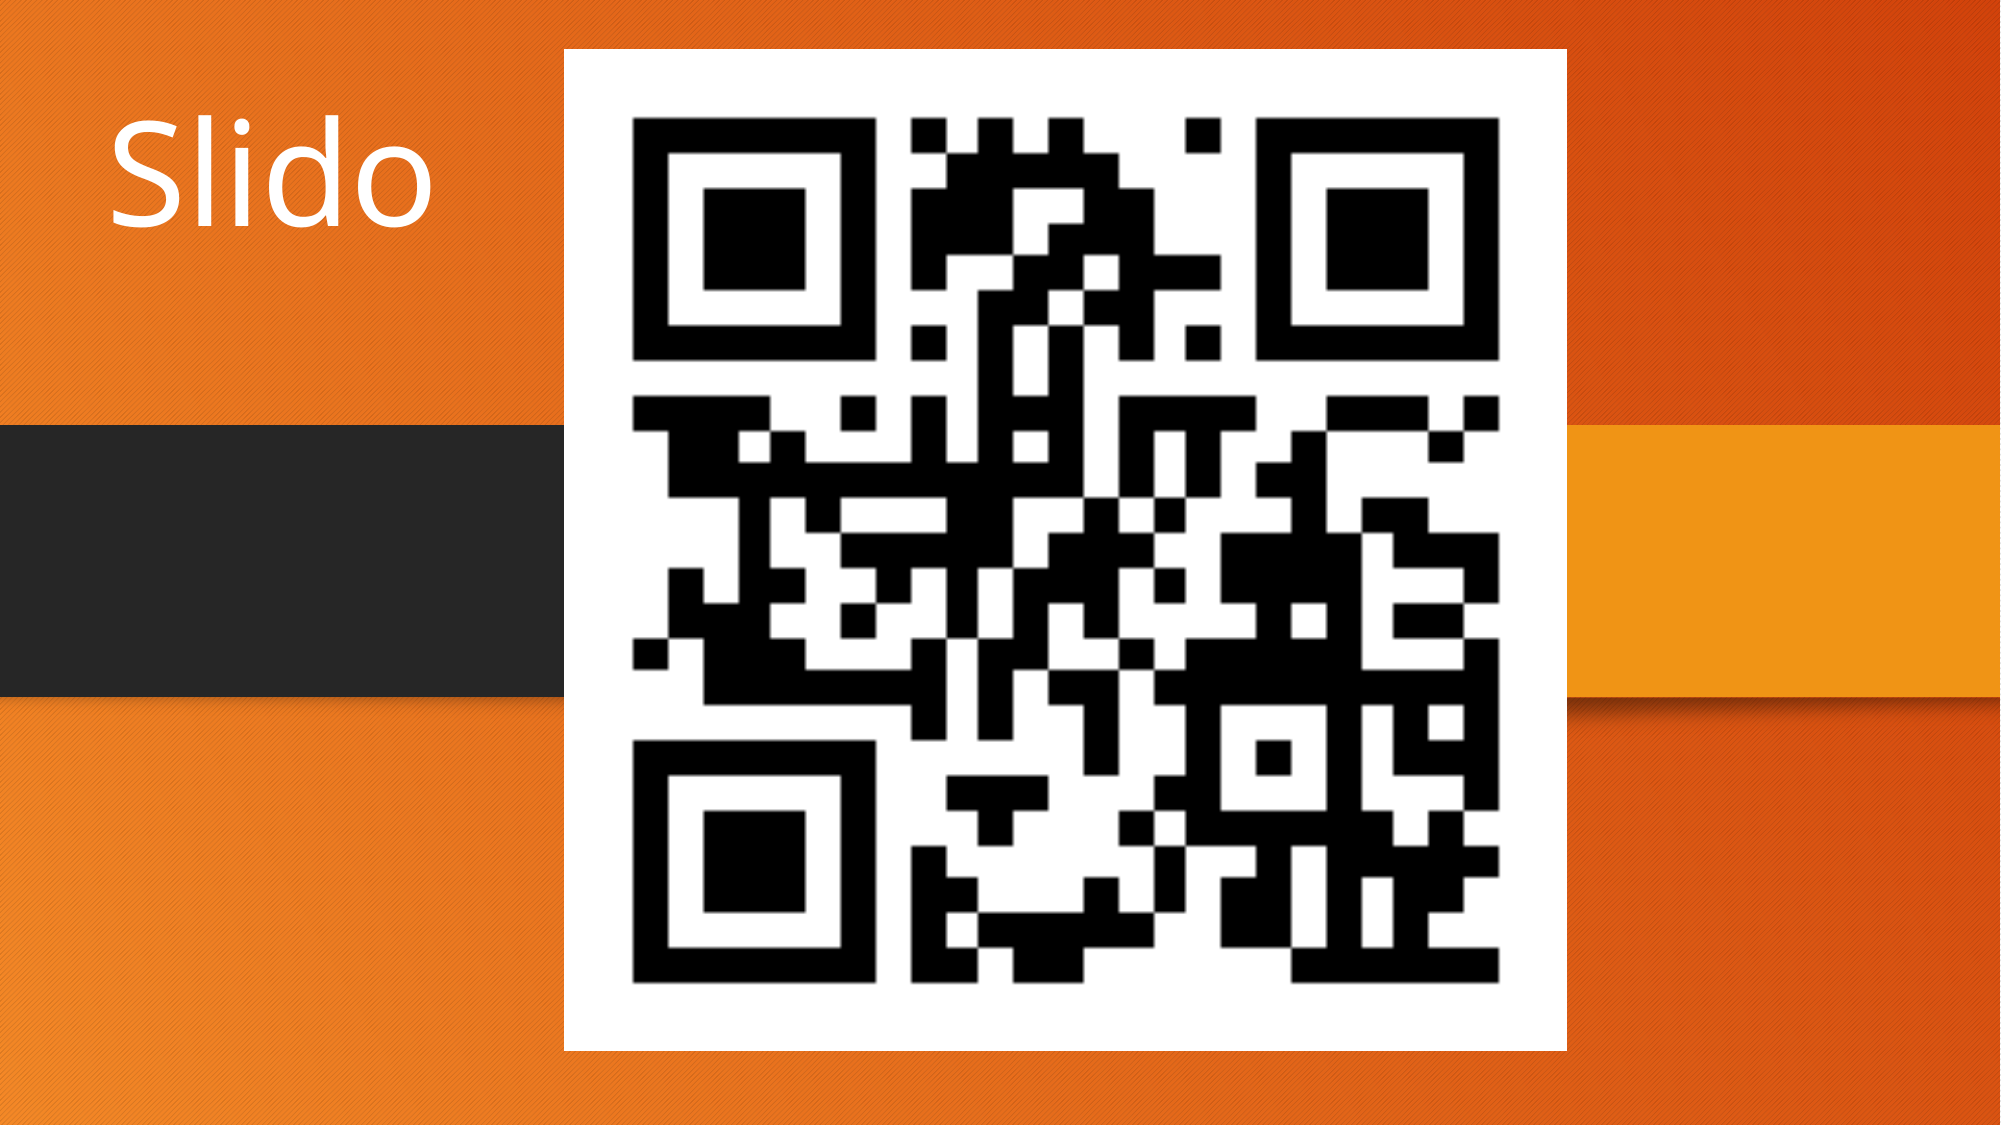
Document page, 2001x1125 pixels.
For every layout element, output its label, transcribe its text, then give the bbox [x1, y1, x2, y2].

picture [564, 49, 1567, 1052]
title Slido [25, 49, 521, 266]
